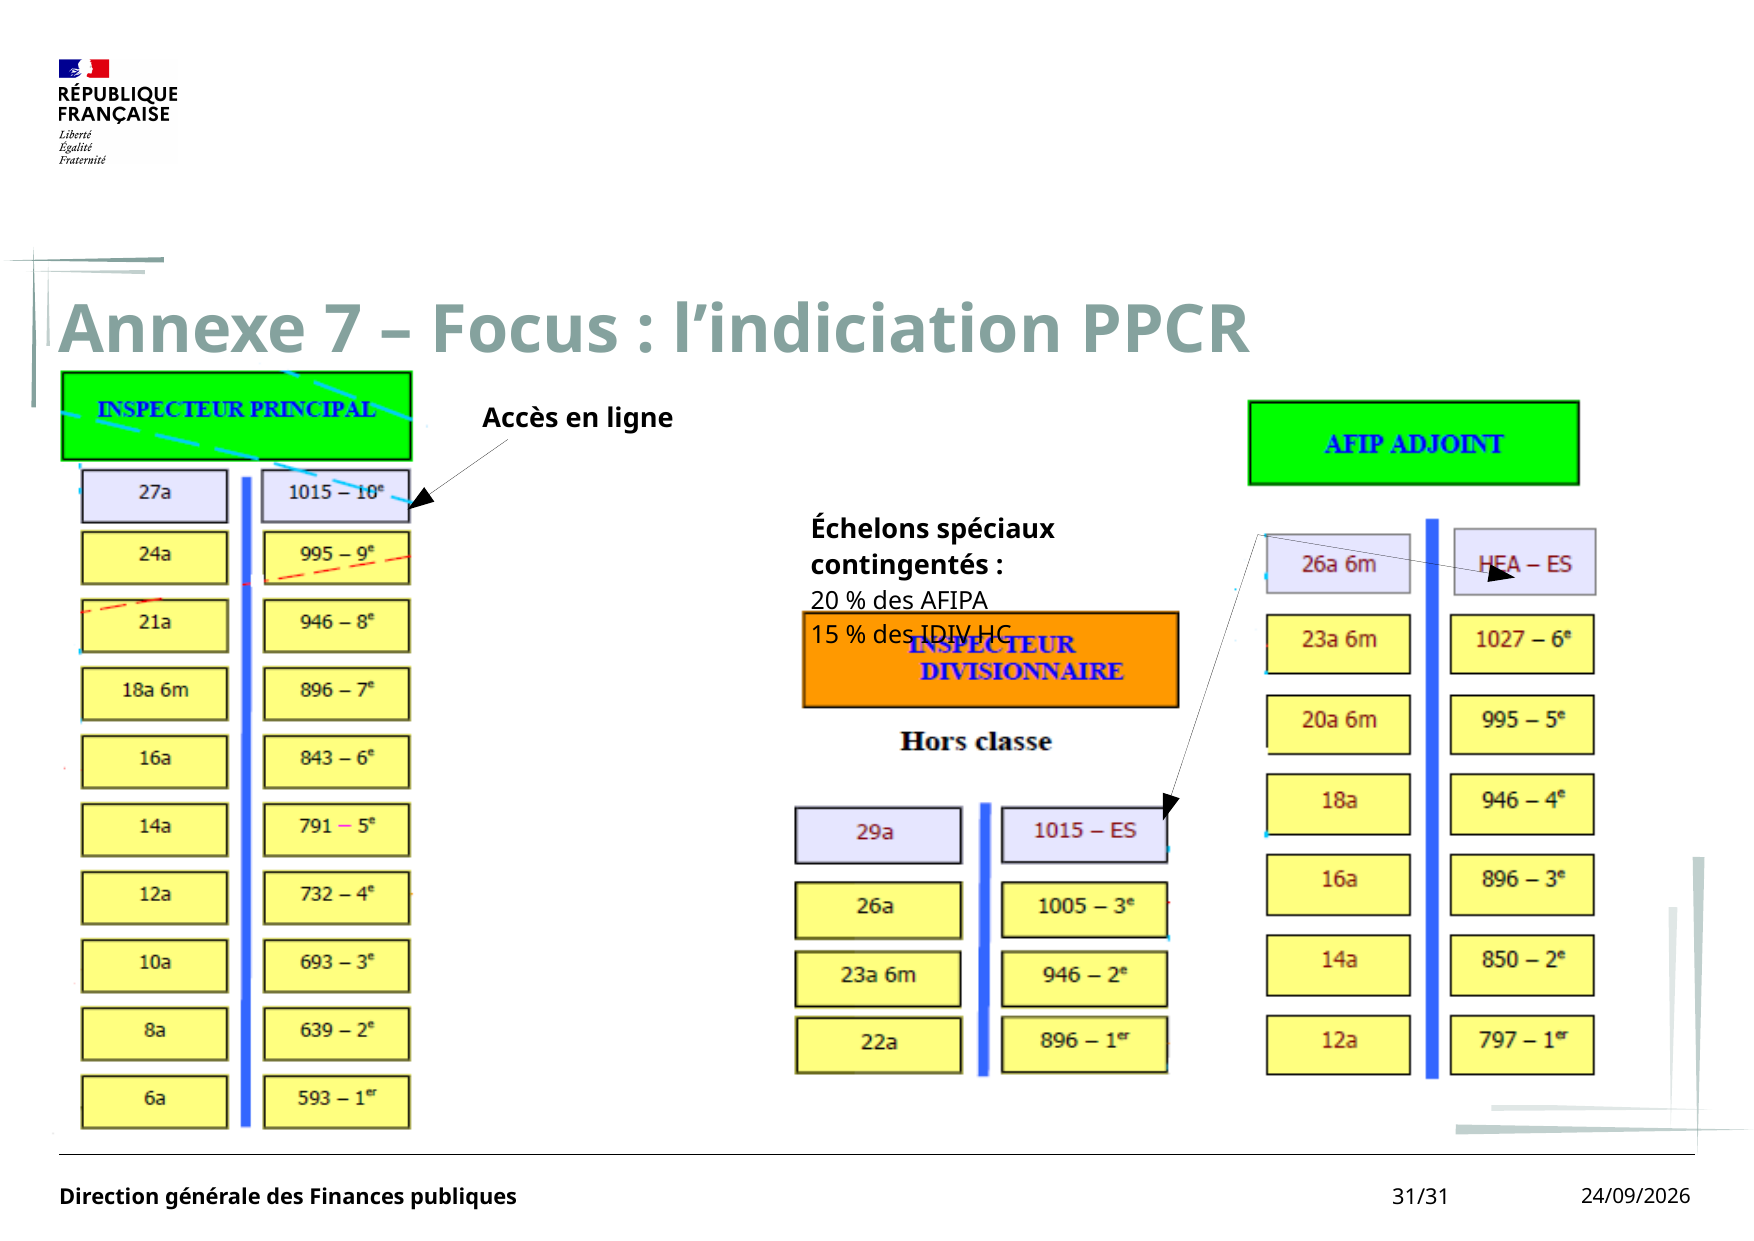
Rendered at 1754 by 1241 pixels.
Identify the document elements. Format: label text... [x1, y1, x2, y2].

text_box Échelons spéciaux contingentés : 20 % des AFIPA 15 % des IDIV HC [1233, 538, 1258, 611]
picture [1209, 611, 1231, 678]
picture [778, 596, 1193, 1095]
picture [36, 346, 443, 1153]
picture [59, 59, 178, 164]
list Annexe 7 – Focus : l’indiciation PPCR [59, 281, 1687, 502]
text_box Accès en ligne [467, 391, 749, 440]
picture [1209, 371, 1662, 1105]
text_box Échelons spéciaux contingentés : 20 % des AFIPA 15 % des IDIV HC [795, 501, 1258, 611]
